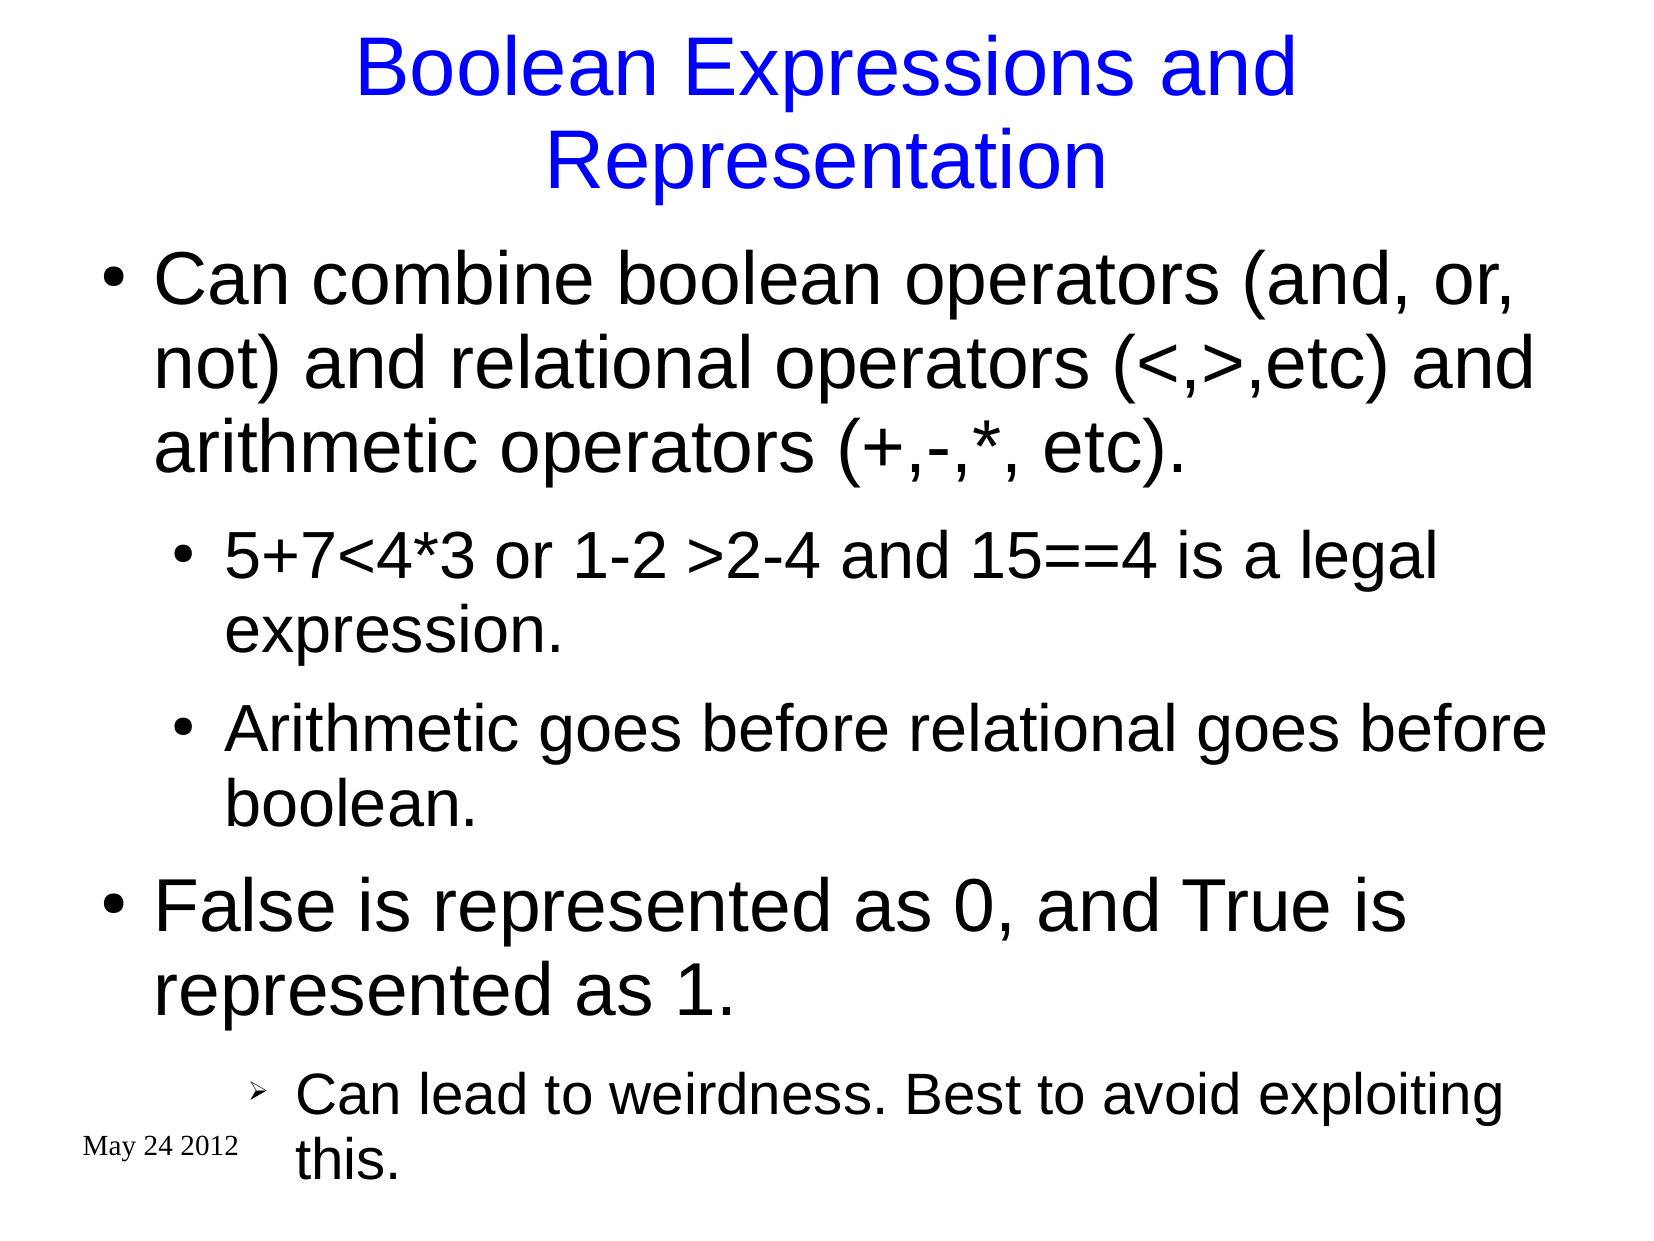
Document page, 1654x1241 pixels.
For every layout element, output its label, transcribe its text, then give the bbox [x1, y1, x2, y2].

list Can combine boolean operators (and, or, not) and relational operators (<,>,etc) and arithmetic operators (+,-,*, etc). 5+7<4*3 or 1-2 >2-4 and 15==4 is a legal expression. Arithmetic goes before relational goes before boolean. False is represented as 0, and True is represented as 1. Can lead to weirdness. Best to avoid exploiting this. [82, 236, 1571, 1191]
title Boolean Expressions and Representation [82, 20, 1571, 207]
